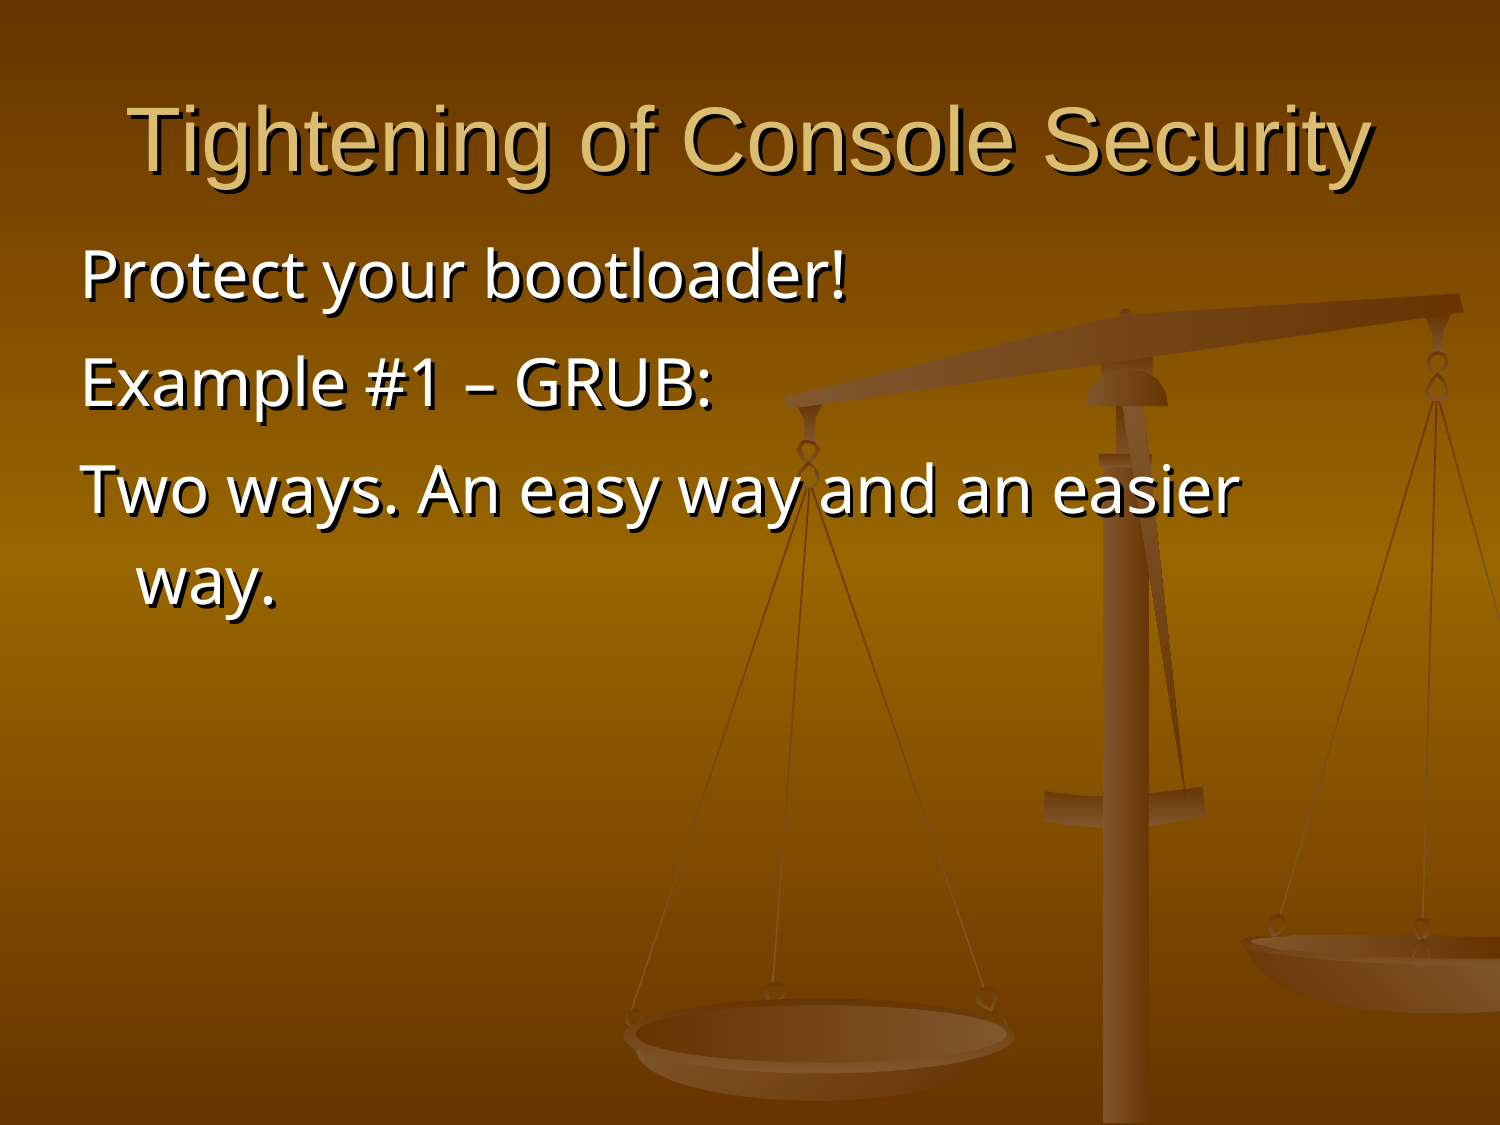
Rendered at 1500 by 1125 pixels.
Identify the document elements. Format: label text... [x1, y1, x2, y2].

title Tightening of Console Security [75, 45, 1426, 234]
list Protect your bootloader! Example #1 – GRUB: Two ways. An easy way and an easier way. [64, 219, 1415, 1083]
